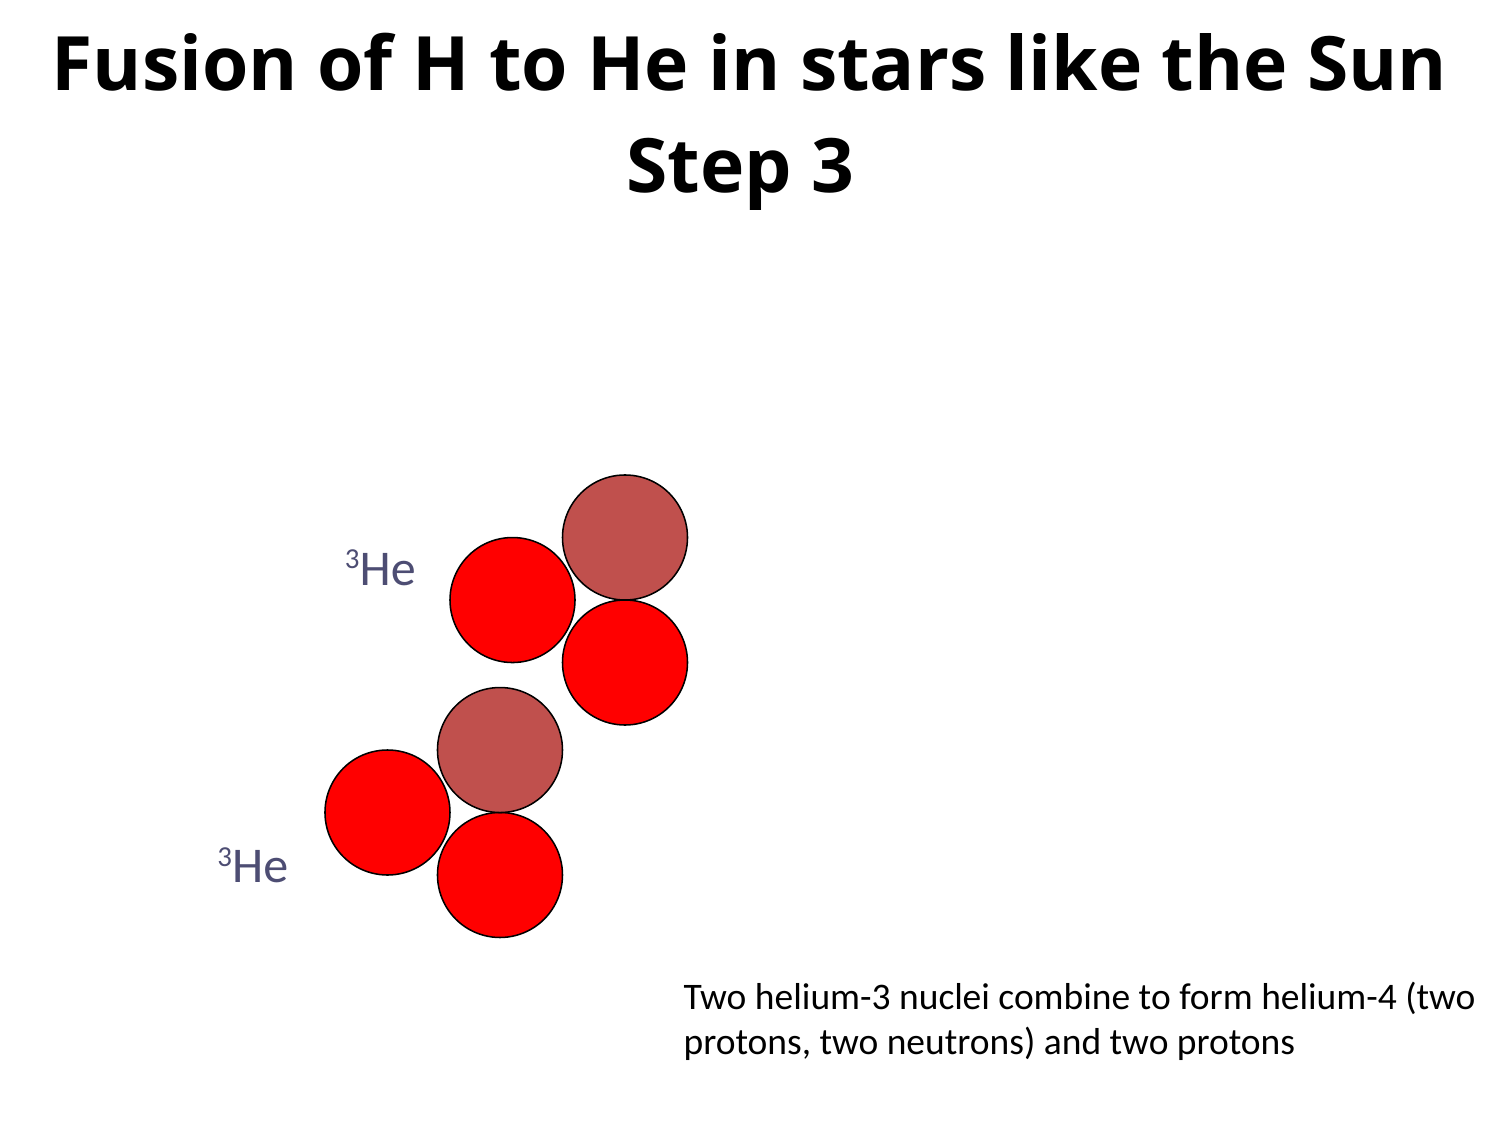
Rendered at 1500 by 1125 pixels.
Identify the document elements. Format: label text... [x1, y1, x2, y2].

text_box [562, 474, 688, 726]
title Fusion of H to He in stars like the Sun Step 3 [30, 25, 1471, 200]
text_box [437, 687, 563, 938]
text_box Two helium-3 nuclei combine to form helium-4 (two protons, two neutrons) and two protons [668, 964, 1500, 1070]
text_box 3He [330, 527, 503, 603]
text_box [450, 537, 576, 663]
text_box [324, 750, 451, 876]
text_box 3He [202, 825, 376, 901]
